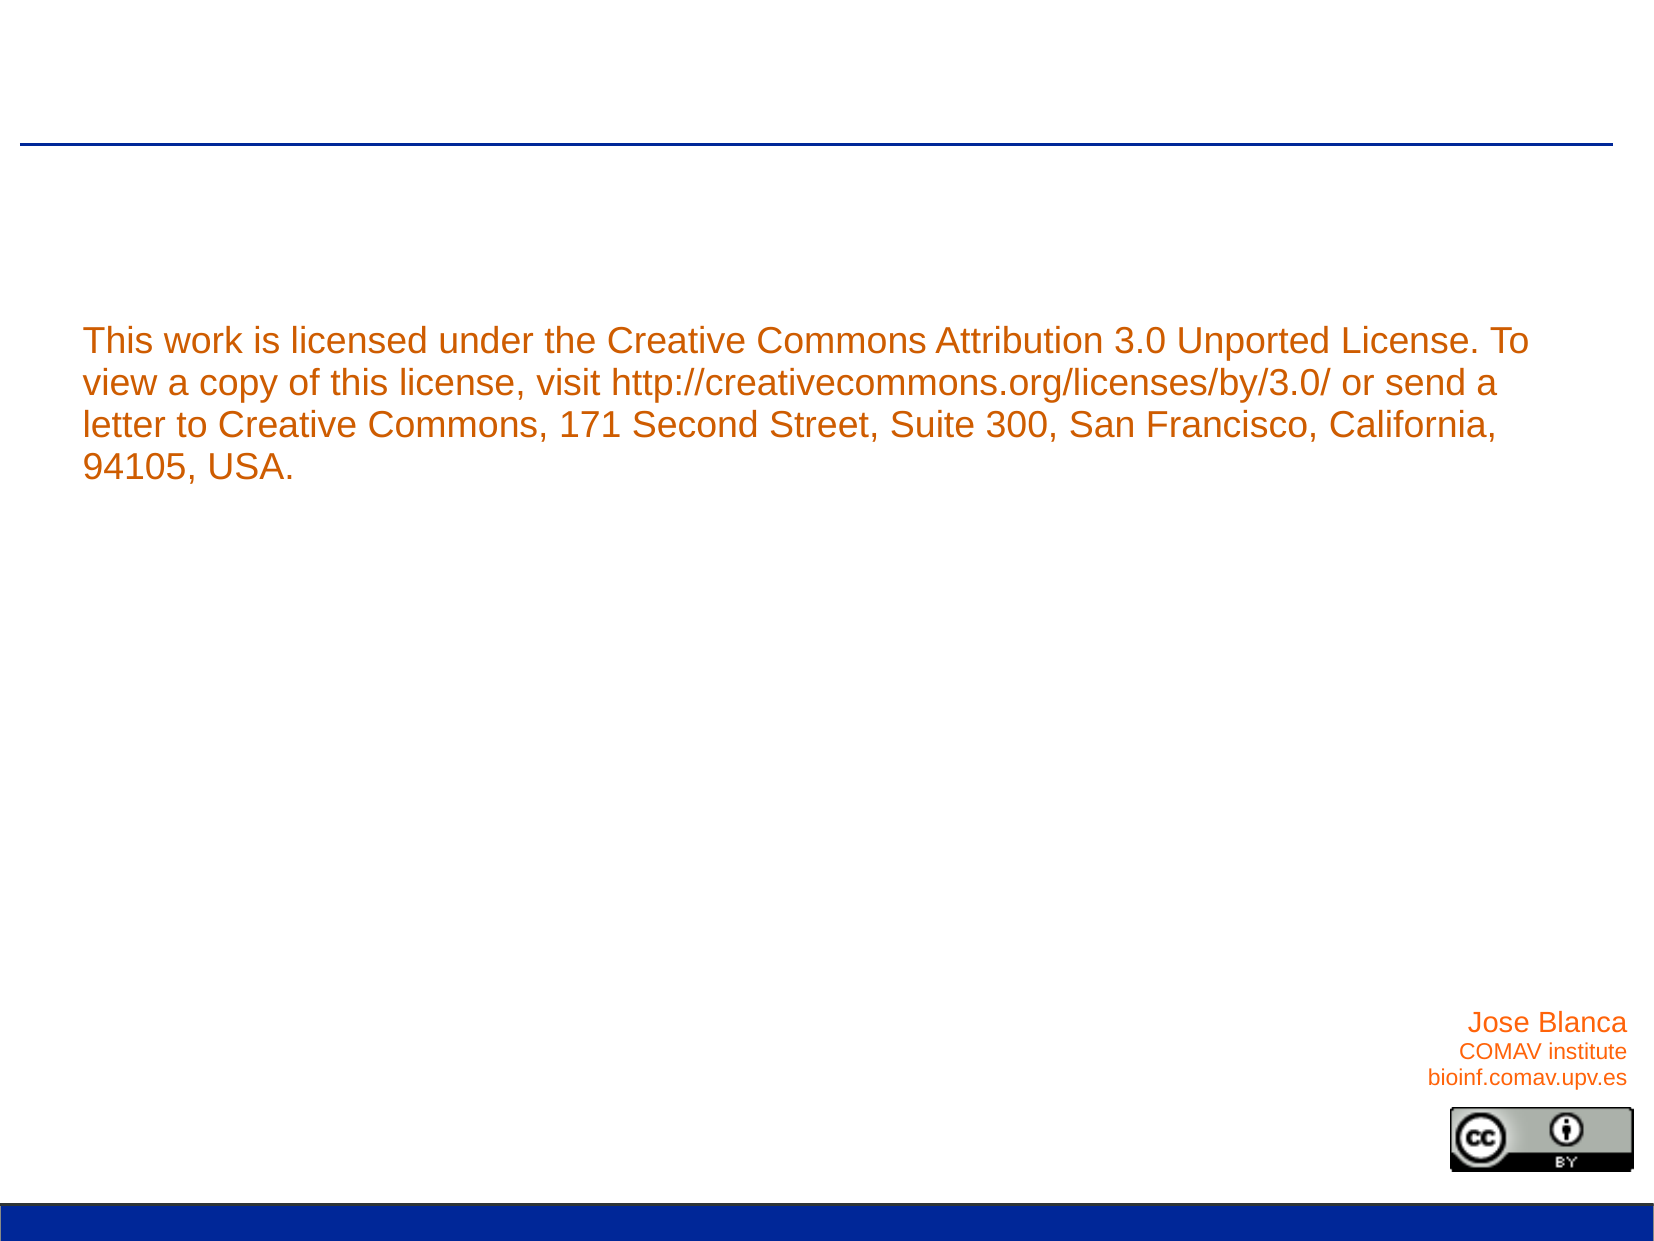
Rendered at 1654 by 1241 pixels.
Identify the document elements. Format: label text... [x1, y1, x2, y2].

list This work is licensed under the Creative Commons Attribution 3.0 Unported License. To view a copy of this license, visit http://creativecommons.org/licenses/by/3.0/ or send a letter to Creative Commons, 171 Second Street, Suite 300, San Francisco, California, 94105, USA. [82, 319, 1571, 1139]
text_box Jose Blanca COMAV institute bioinf.comav.upv.es [1413, 998, 1643, 1099]
picture [1450, 1107, 1634, 1172]
